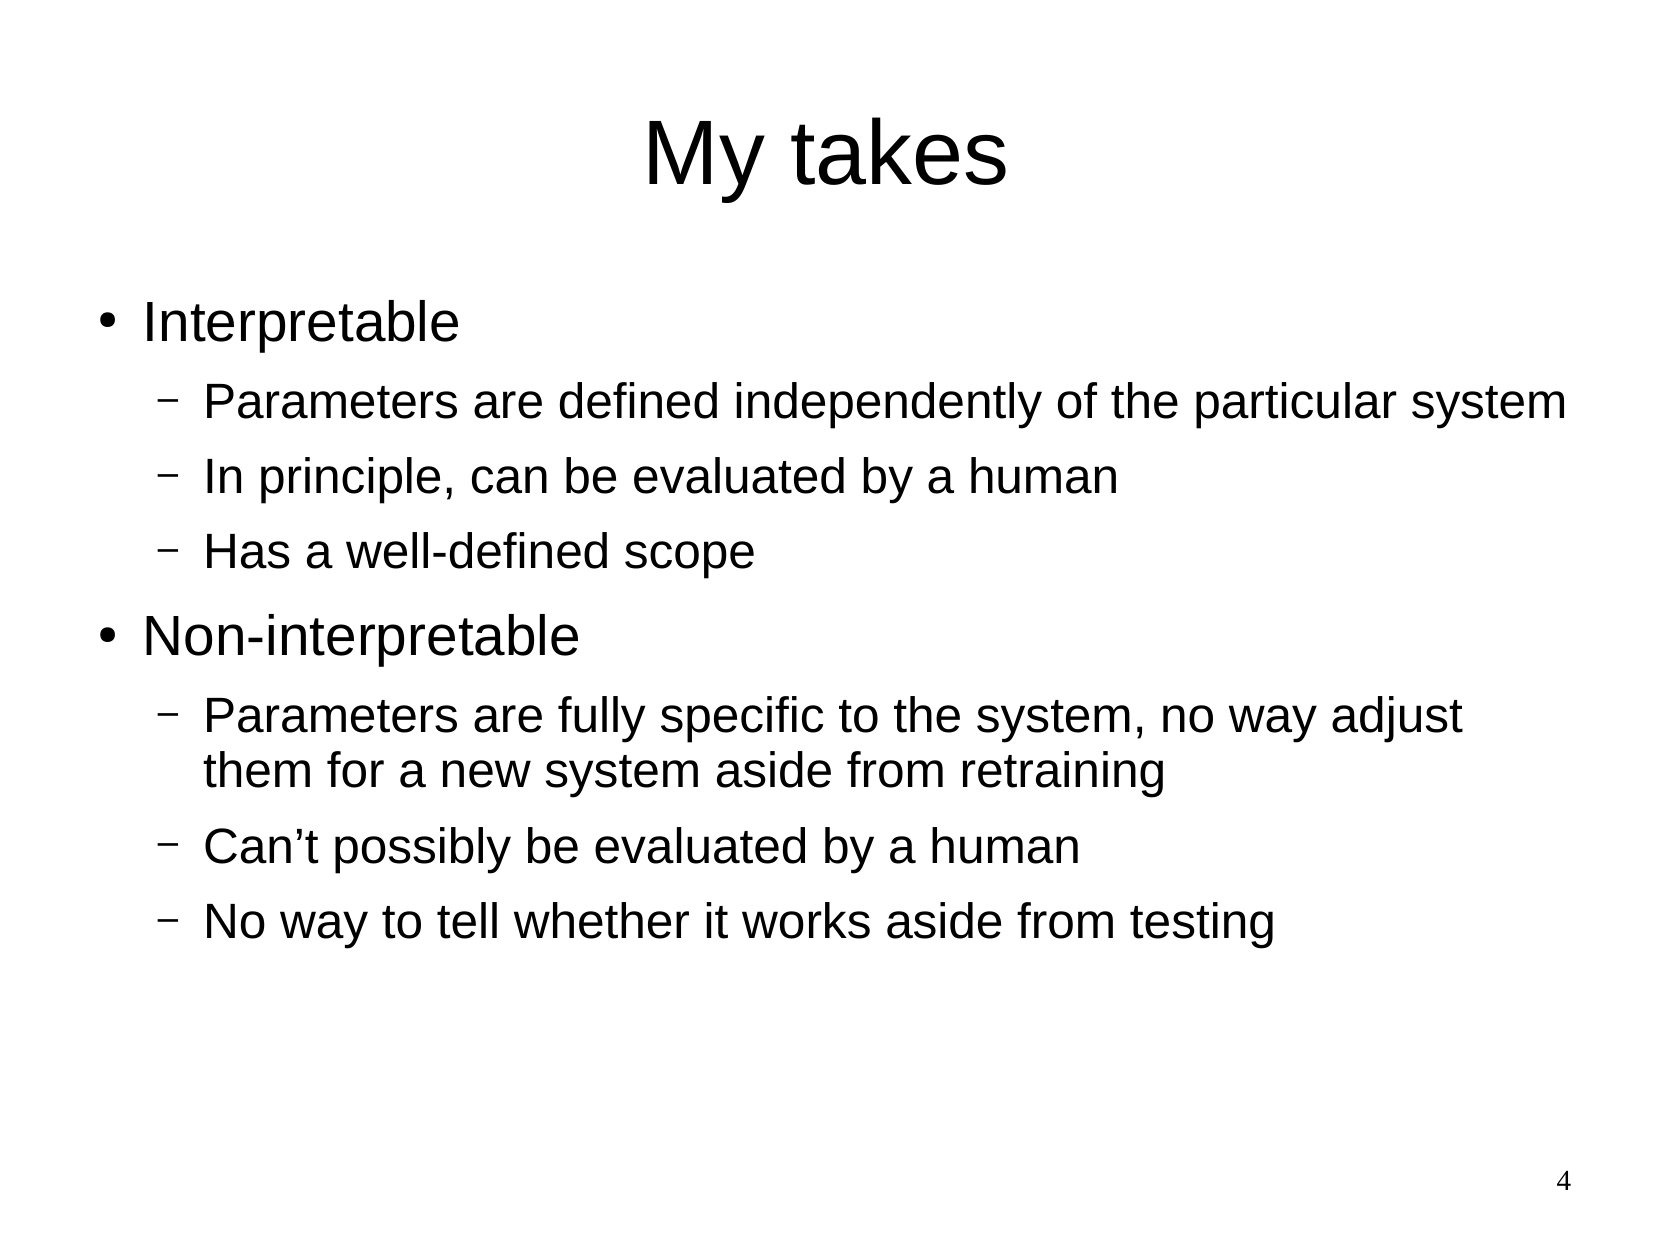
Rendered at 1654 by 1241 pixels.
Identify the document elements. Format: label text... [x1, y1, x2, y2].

title My takes [82, 49, 1571, 257]
list Interpretable Parameters are defined independently of the particular system In principle, can be evaluated by a human Has a well-defined scope Non-interpretable Parameters are fully specific to the system, no way adjust them for a new system aside from retraining Can’t possibly be evaluated by a human No way to tell whether it works aside from testing [82, 290, 1571, 1010]
